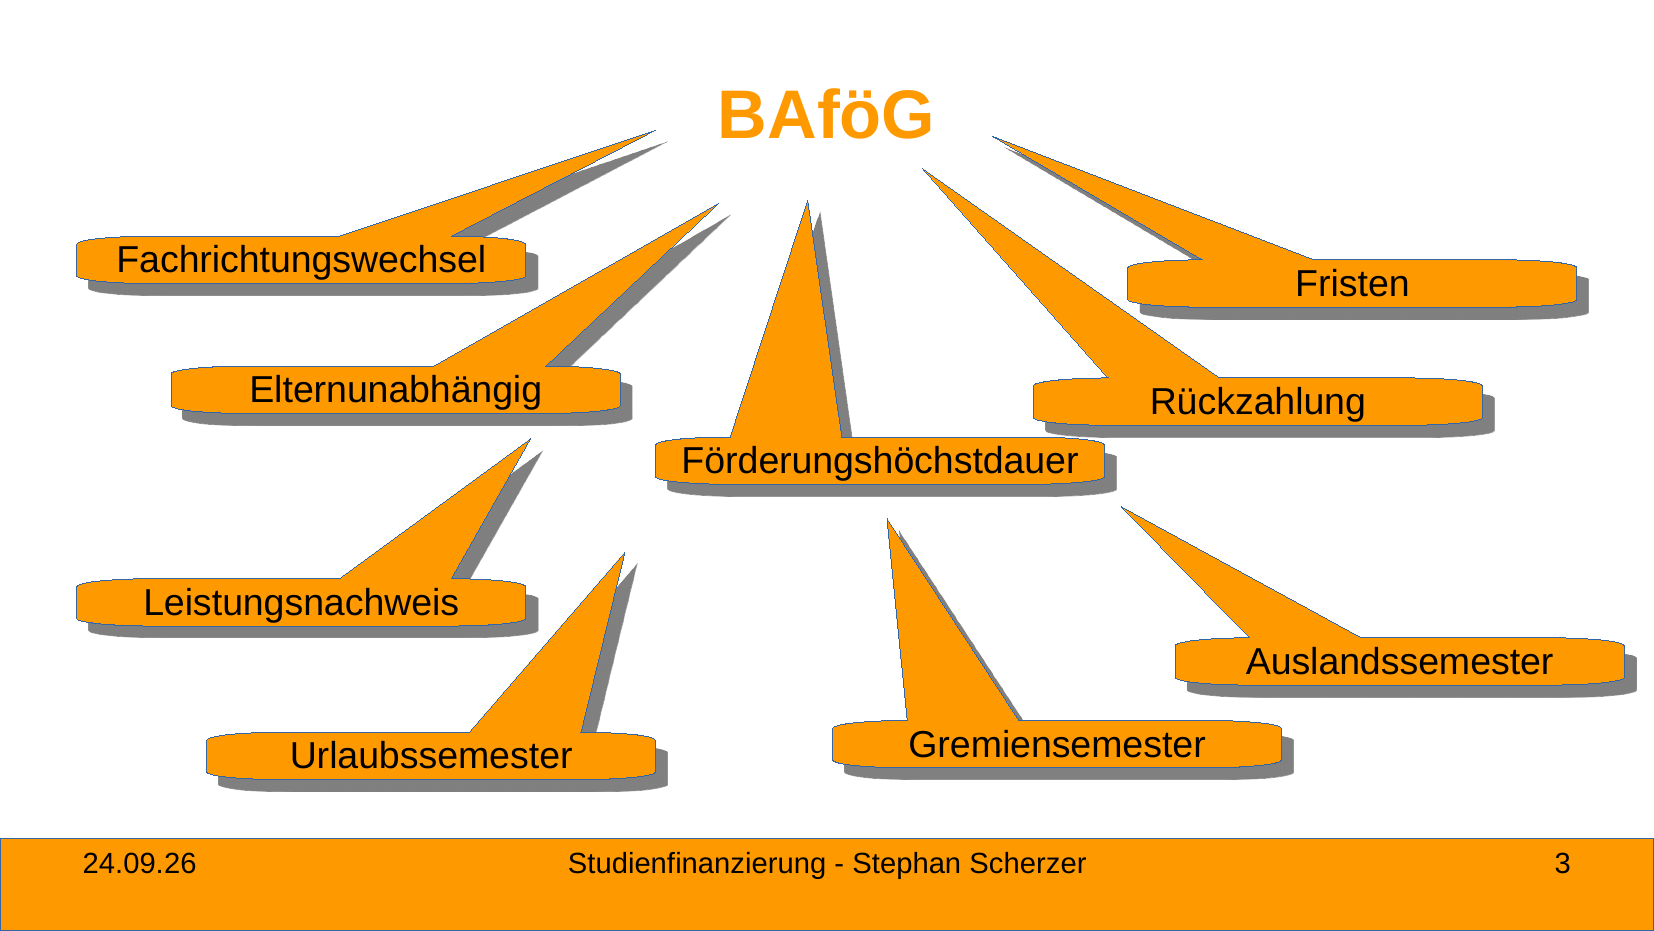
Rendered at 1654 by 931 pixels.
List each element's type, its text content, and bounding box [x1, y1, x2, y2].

title BAföG [82, 37, 1571, 193]
text_box Rückzahlung [922, 168, 1483, 426]
text_box Förderungshöchstdauer [655, 200, 1105, 485]
text_box Gremiensemester [832, 518, 1282, 768]
text_box Elternunabhängig [171, 203, 719, 414]
text_box Urlaubssemester [206, 552, 656, 780]
text_box Fachrichtungswechsel [76, 130, 656, 284]
text_box Leistungsnachweis [76, 438, 531, 627]
text_box Fristen [992, 136, 1577, 308]
text_box Auslandssemester [1121, 506, 1625, 686]
